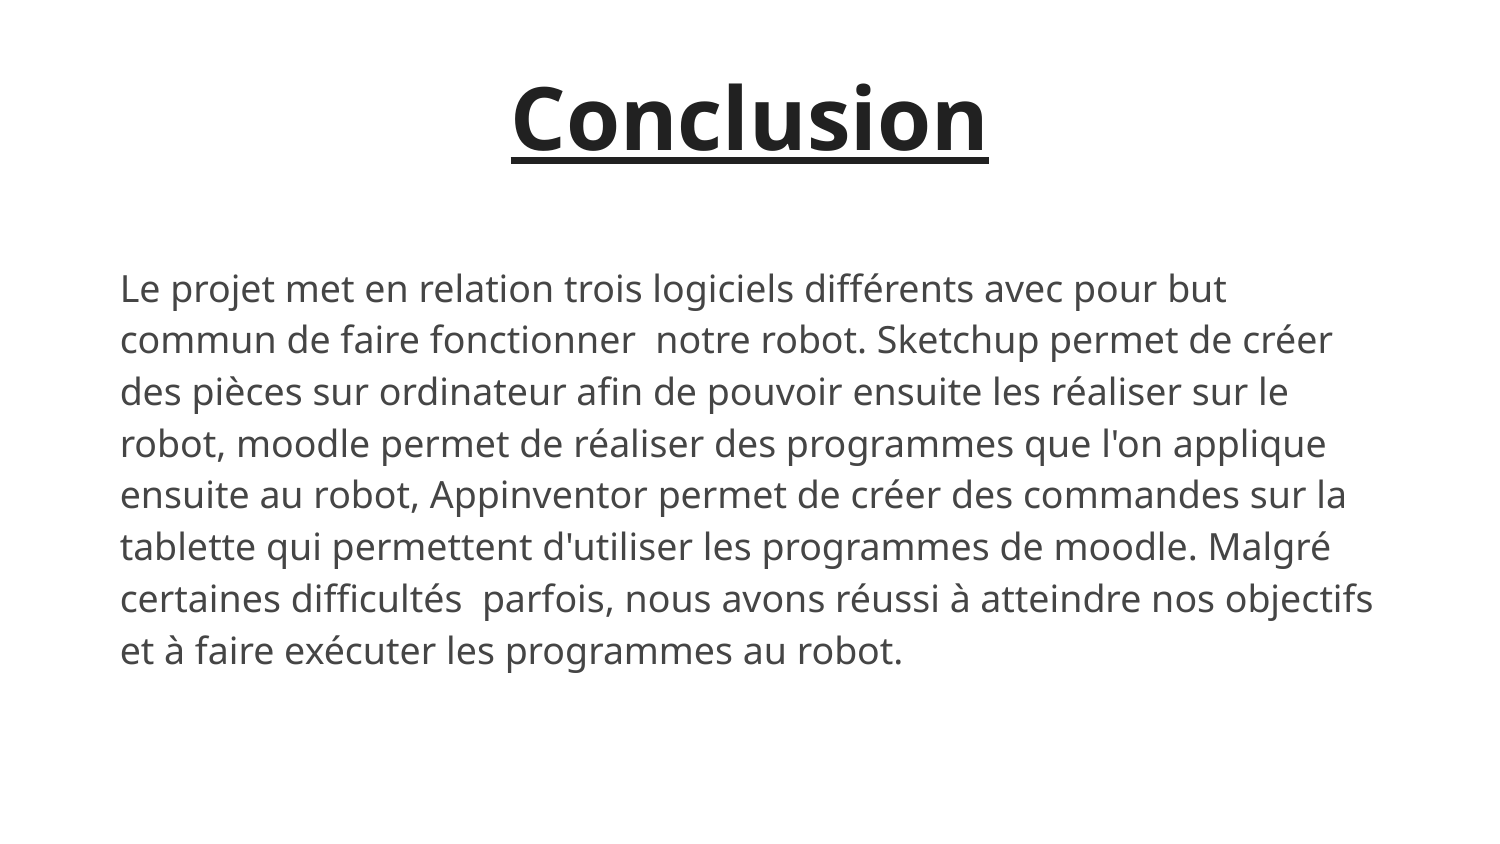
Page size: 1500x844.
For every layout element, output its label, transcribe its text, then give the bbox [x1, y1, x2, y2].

title Conclusion [51, 48, 1449, 180]
text_box Le projet met en relation trois logiciels différents avec pour but commun de faire fonctionner notre robot. Sketchup permet de créer des pièces sur ordinateur afin de pouvoir ensuite les réaliser sur le robot, moodle permet de réaliser des programmes que l'on applique ensuite au robot, Appinventor permet de créer des commandes sur la tablette qui permettent d'utiliser les programmes de moodle. Malgré certaines difficultés parfois, nous avons réussi à atteindre nos objectifs et à faire exécuter les programmes au robot. [96, 218, 1401, 711]
